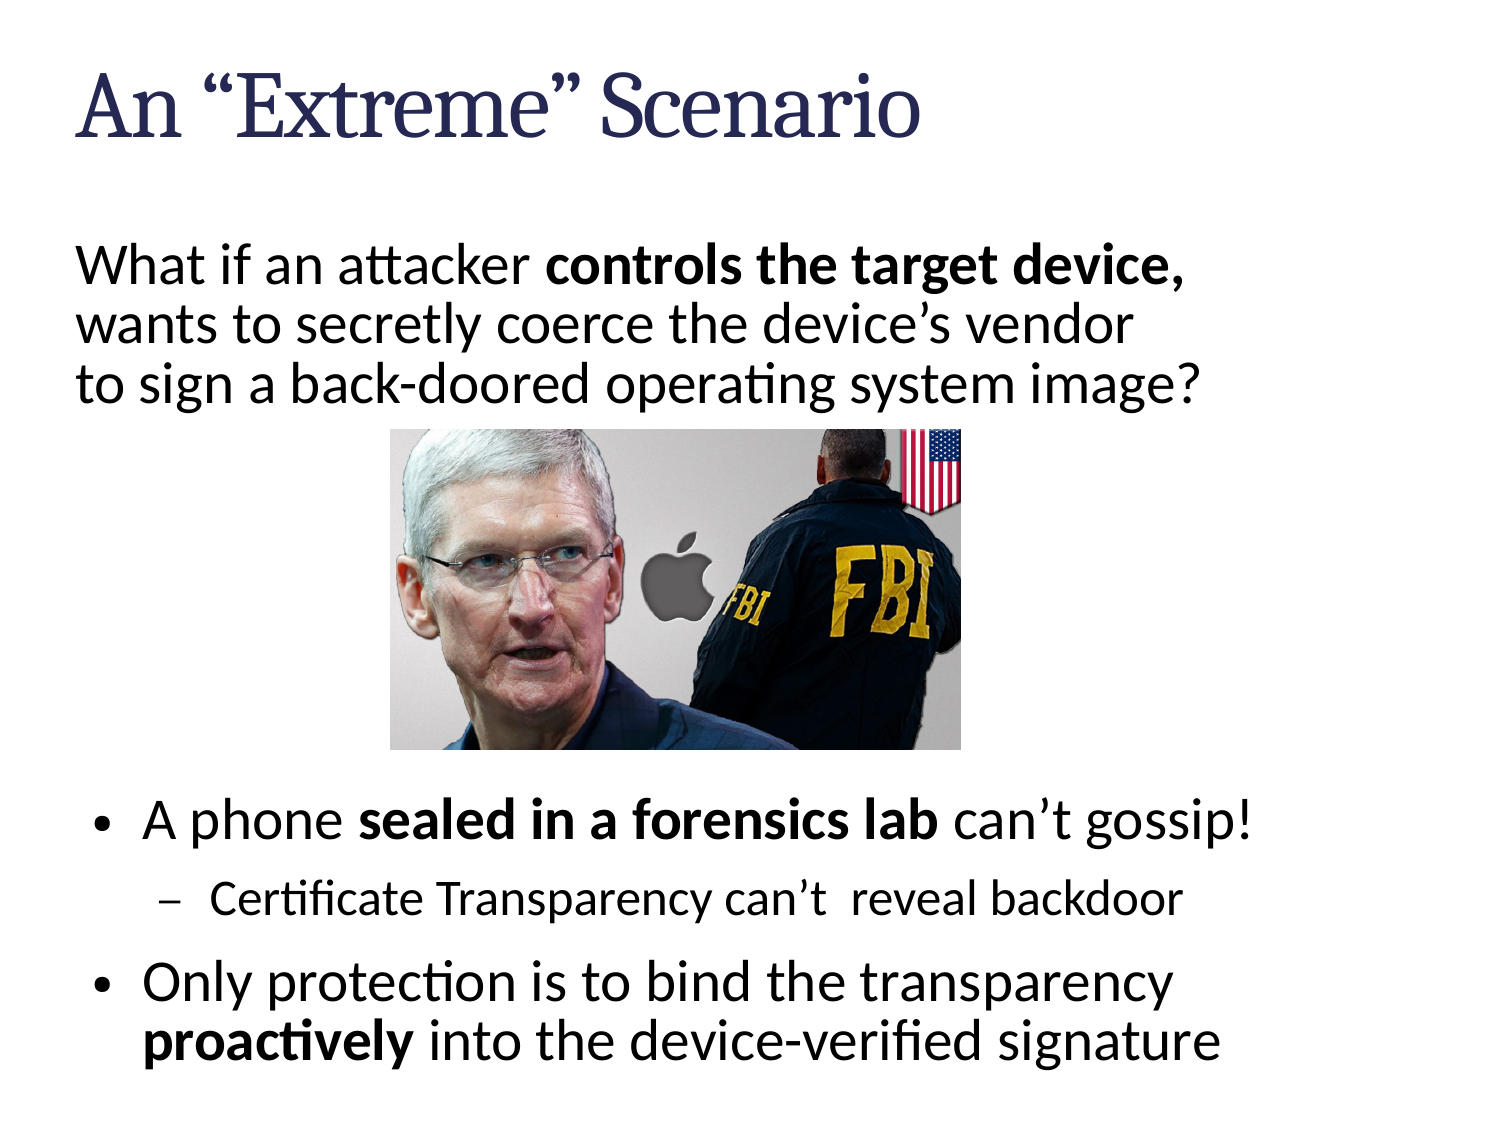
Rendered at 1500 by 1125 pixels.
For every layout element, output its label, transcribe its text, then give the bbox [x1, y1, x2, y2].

picture [390, 429, 961, 751]
title An “Extreme” Scenario [75, 12, 1325, 200]
list What if an attacker controls the target device, wants to secretly coerce the device’s vendor to sign a back-doored operating system image? A phone sealed in a forensics lab can’t gossip! Certificate Transparency can’t reveal backdoor Only protection is to bind the transparency proactively into the device-verified signature [75, 239, 1456, 1081]
